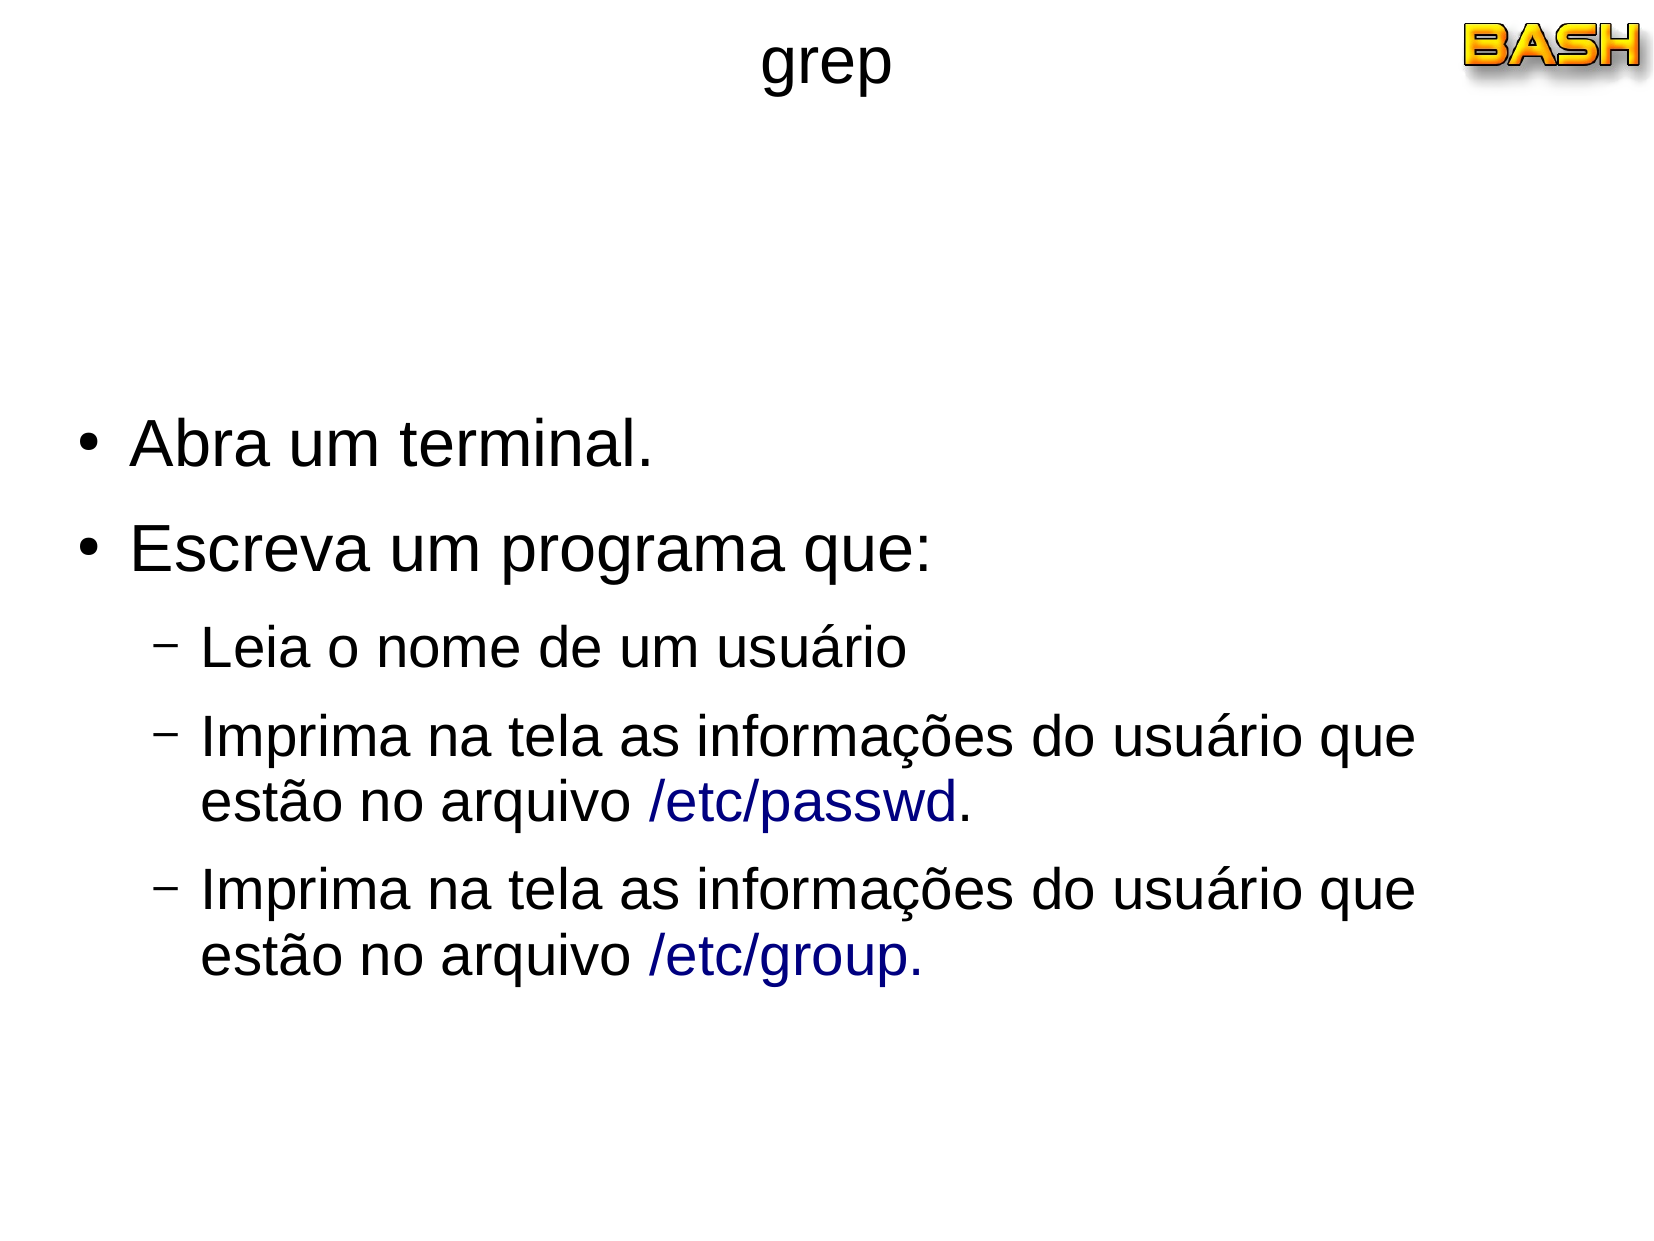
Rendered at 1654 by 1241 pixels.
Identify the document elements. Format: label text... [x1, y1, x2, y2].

title grep [82, 22, 1571, 98]
list Abra um terminal. Escreva um programa que: Leia o nome de um usuário Imprima na tela as informações do usuário que estão no arquivo /etc/passwd. Imprima na tela as informações do usuário que estão no arquivo /etc/group. [59, 406, 1571, 988]
picture [1450, 0, 1654, 96]
